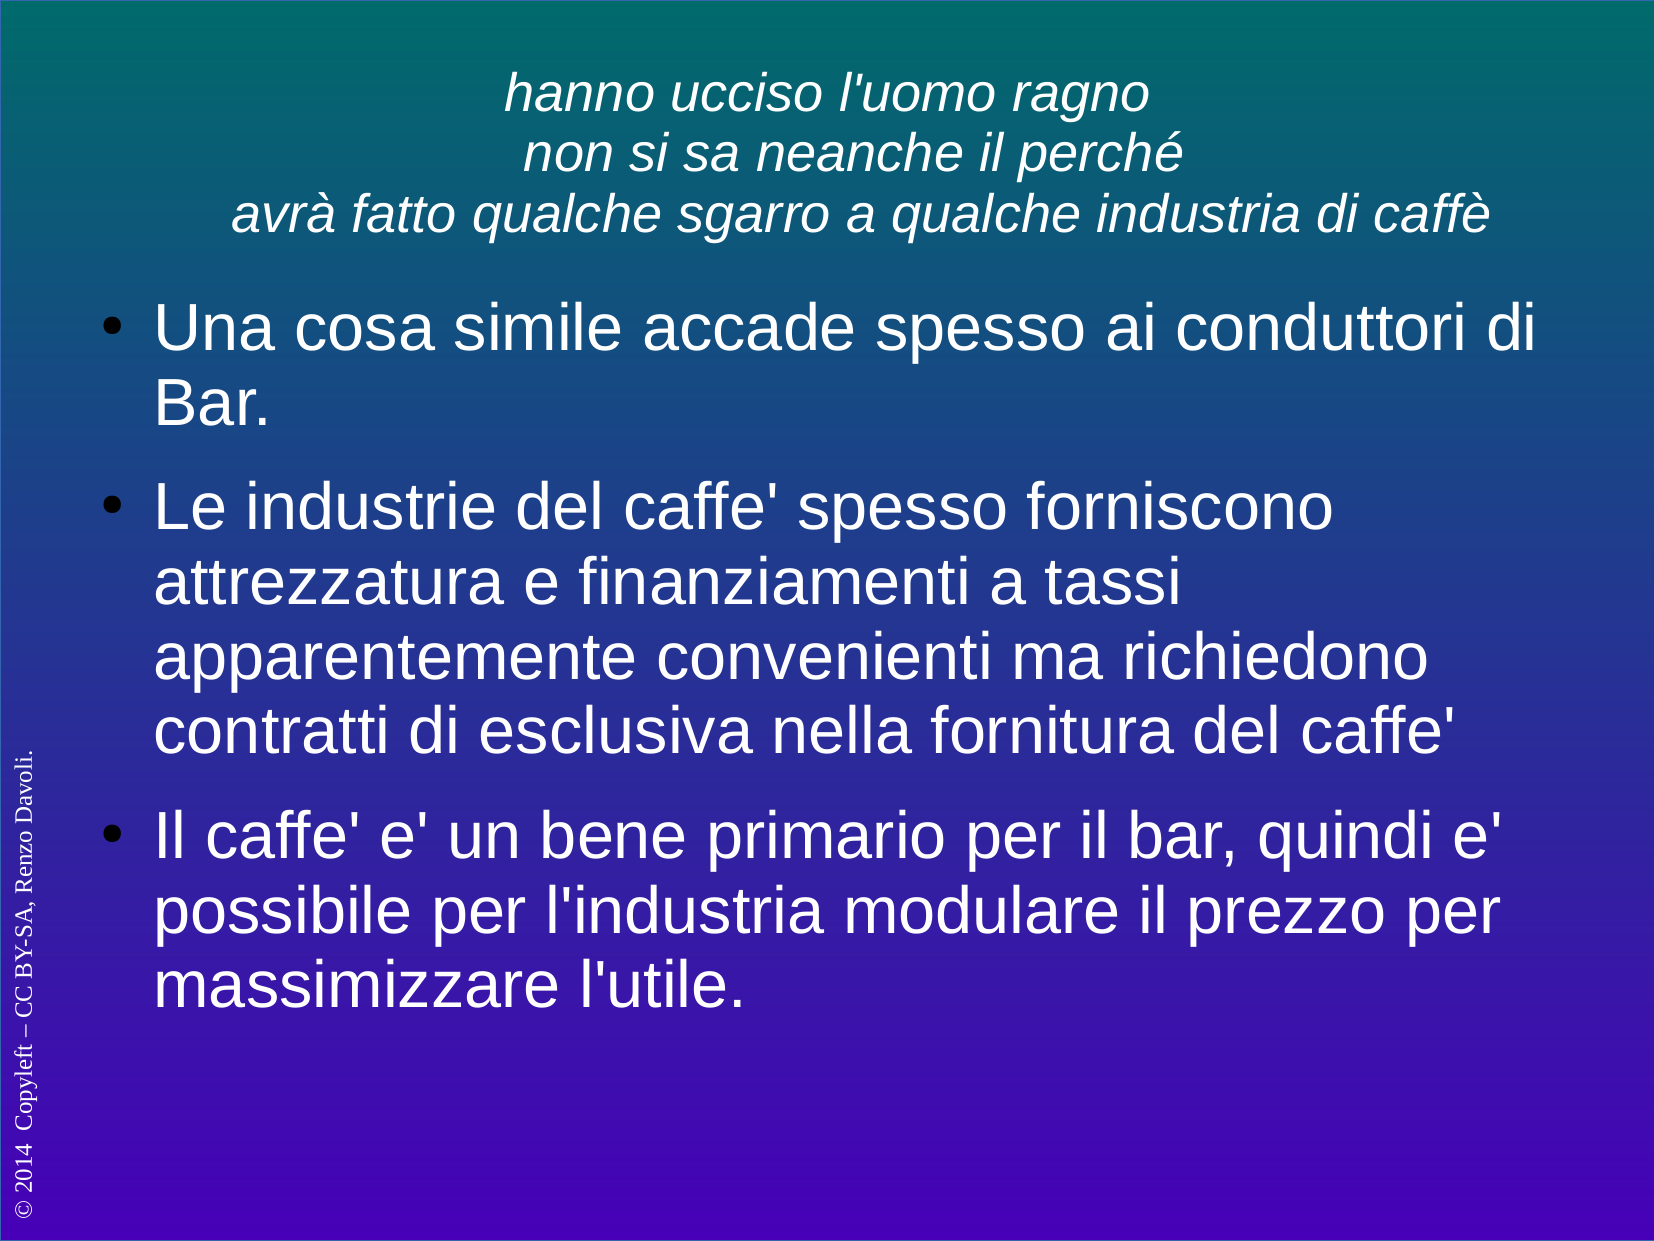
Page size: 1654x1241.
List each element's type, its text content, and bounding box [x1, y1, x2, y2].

list Una cosa simile accade spesso ai conduttori di Bar. Le industrie del caffe' spesso forniscono attrezzatura e finanziamenti a tassi apparentemente convenienti ma richiedono contratti di esclusiva nella fornitura del caffe' Il caffe' e' un bene primario per il bar, quindi e' possibile per l'industria modulare il prezzo per massimizzare l'utile. [82, 290, 1571, 1094]
title hanno ucciso l'uomo ragno non si sa neanche il perché avrà fatto qualche sgarro a qualche industria di caffè [82, 56, 1571, 250]
